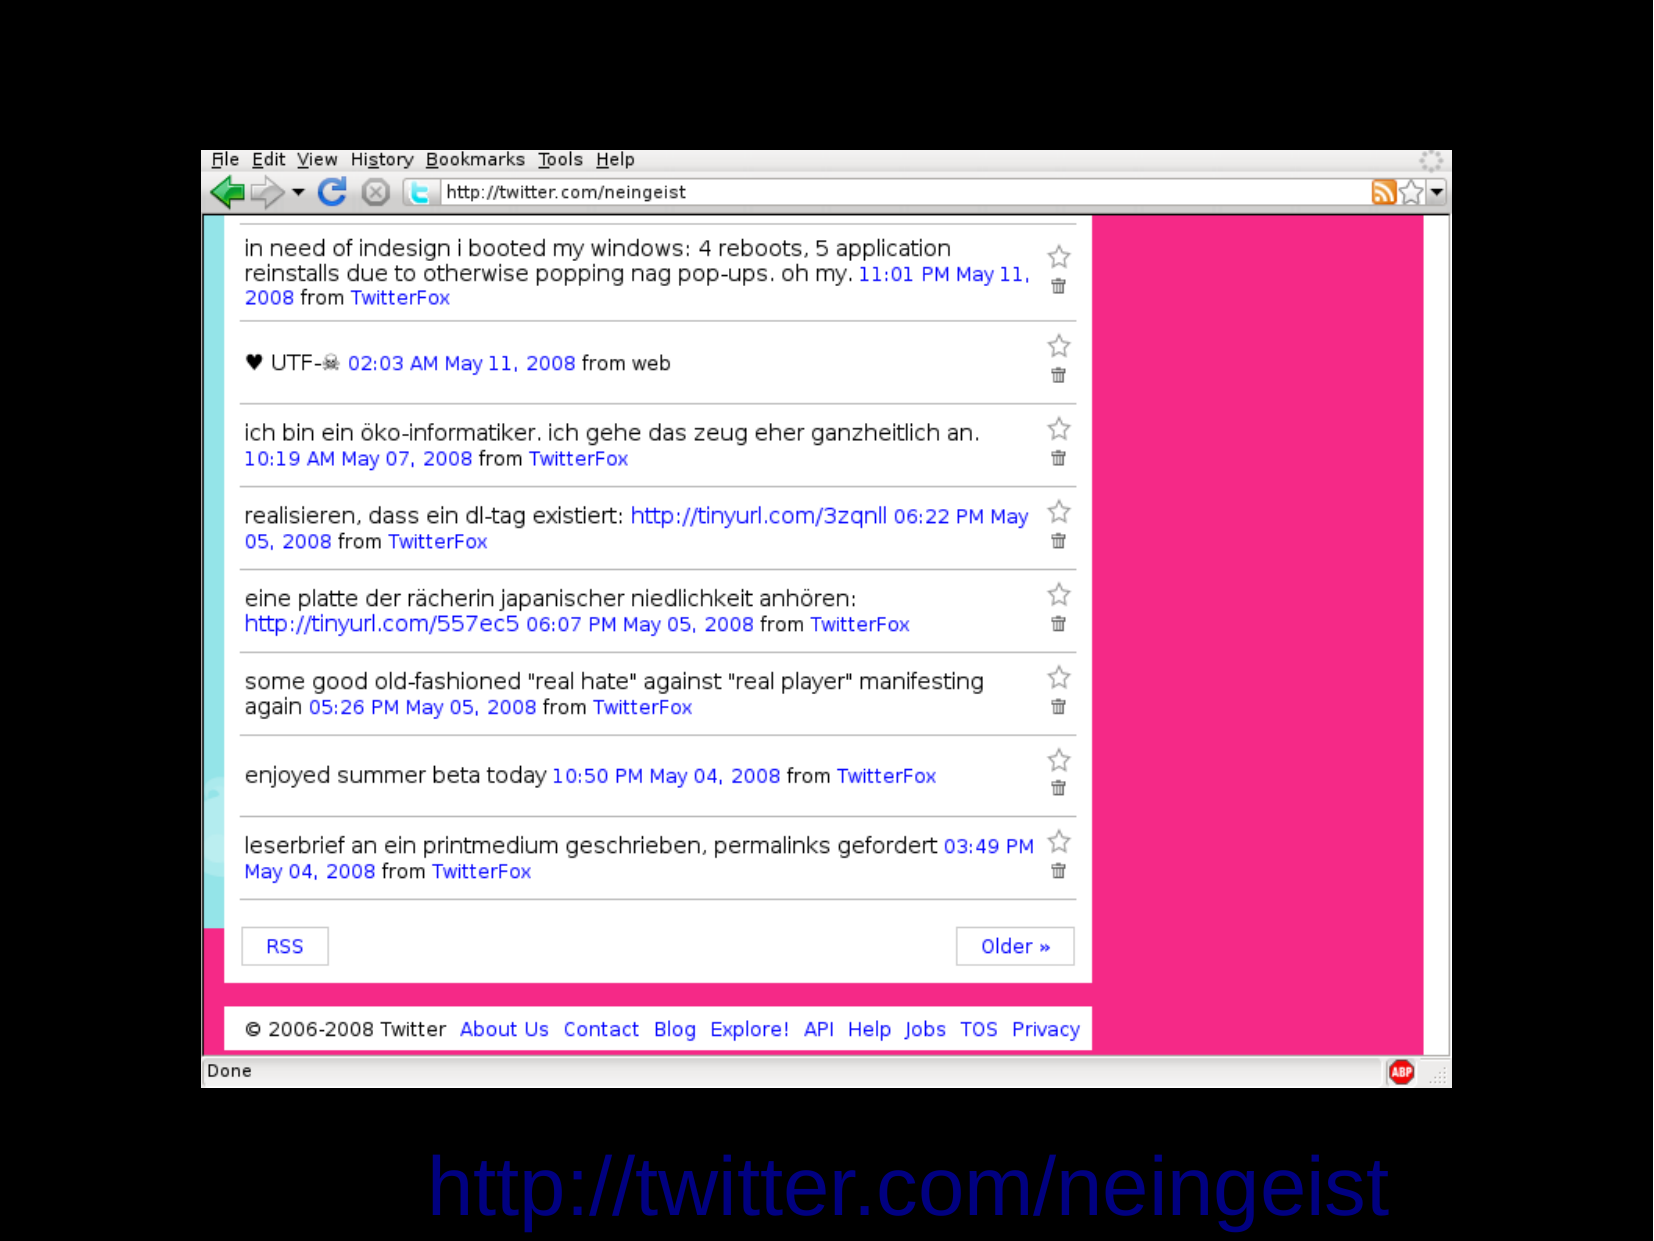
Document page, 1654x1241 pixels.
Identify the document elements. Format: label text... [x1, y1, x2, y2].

picture [201, 150, 1452, 1088]
text_box http://twitter.com/neingeist [412, 1132, 1426, 1241]
